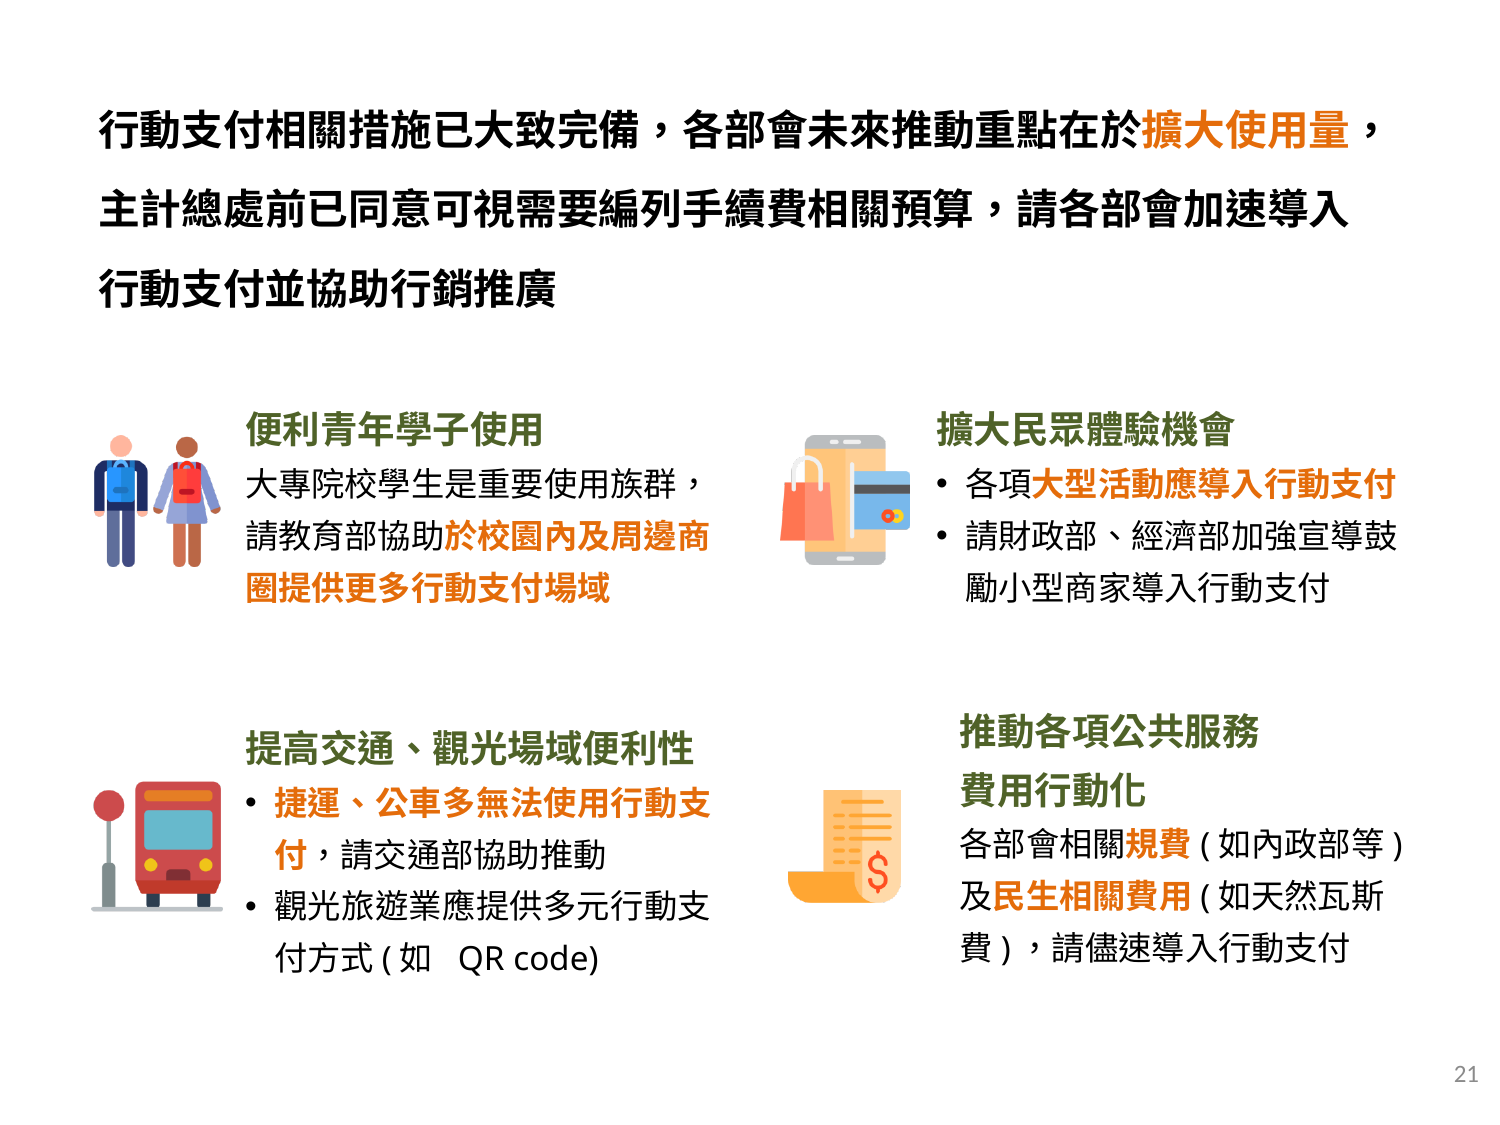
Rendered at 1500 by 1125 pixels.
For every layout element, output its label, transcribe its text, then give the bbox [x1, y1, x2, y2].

picture [788, 790, 901, 903]
text_box 推動各項公共服務 費用行動化 各部會相關規費(如內政部等)及民生相關費用(如天然瓦斯費)，請儘速導入行動支付 [944, 687, 1436, 975]
picture [91, 435, 223, 567]
text_box 便利青年學子使用 大專院校學生是重要使用族群，請教育部協助於校園內及周邊商圈提供更多行動支付場域 [230, 385, 727, 615]
slide_number <編號> [1144, 1042, 1495, 1103]
text_box 行動支付相關措施已大致完備，各部會未來推動重點在於擴大使用量，主計總處前已同意可視需要編列手續費相關預算，請各部會加速導入行動支付並協助行銷推廣 [83, 67, 1397, 320]
picture [780, 435, 910, 565]
picture [91, 780, 223, 912]
text_box 擴大民眾體驗機會 各項大型活動應導入行動支付 請財政部、經濟部加強宣導鼓勵小型商家導入行動支付 [921, 385, 1436, 615]
text_box 提高交通、觀光場域便利性 捷運、公車多無法使用行動支付，請交通部協助推動 觀光旅遊業應提供多元行動支付方式(如 QR code) [230, 704, 727, 985]
